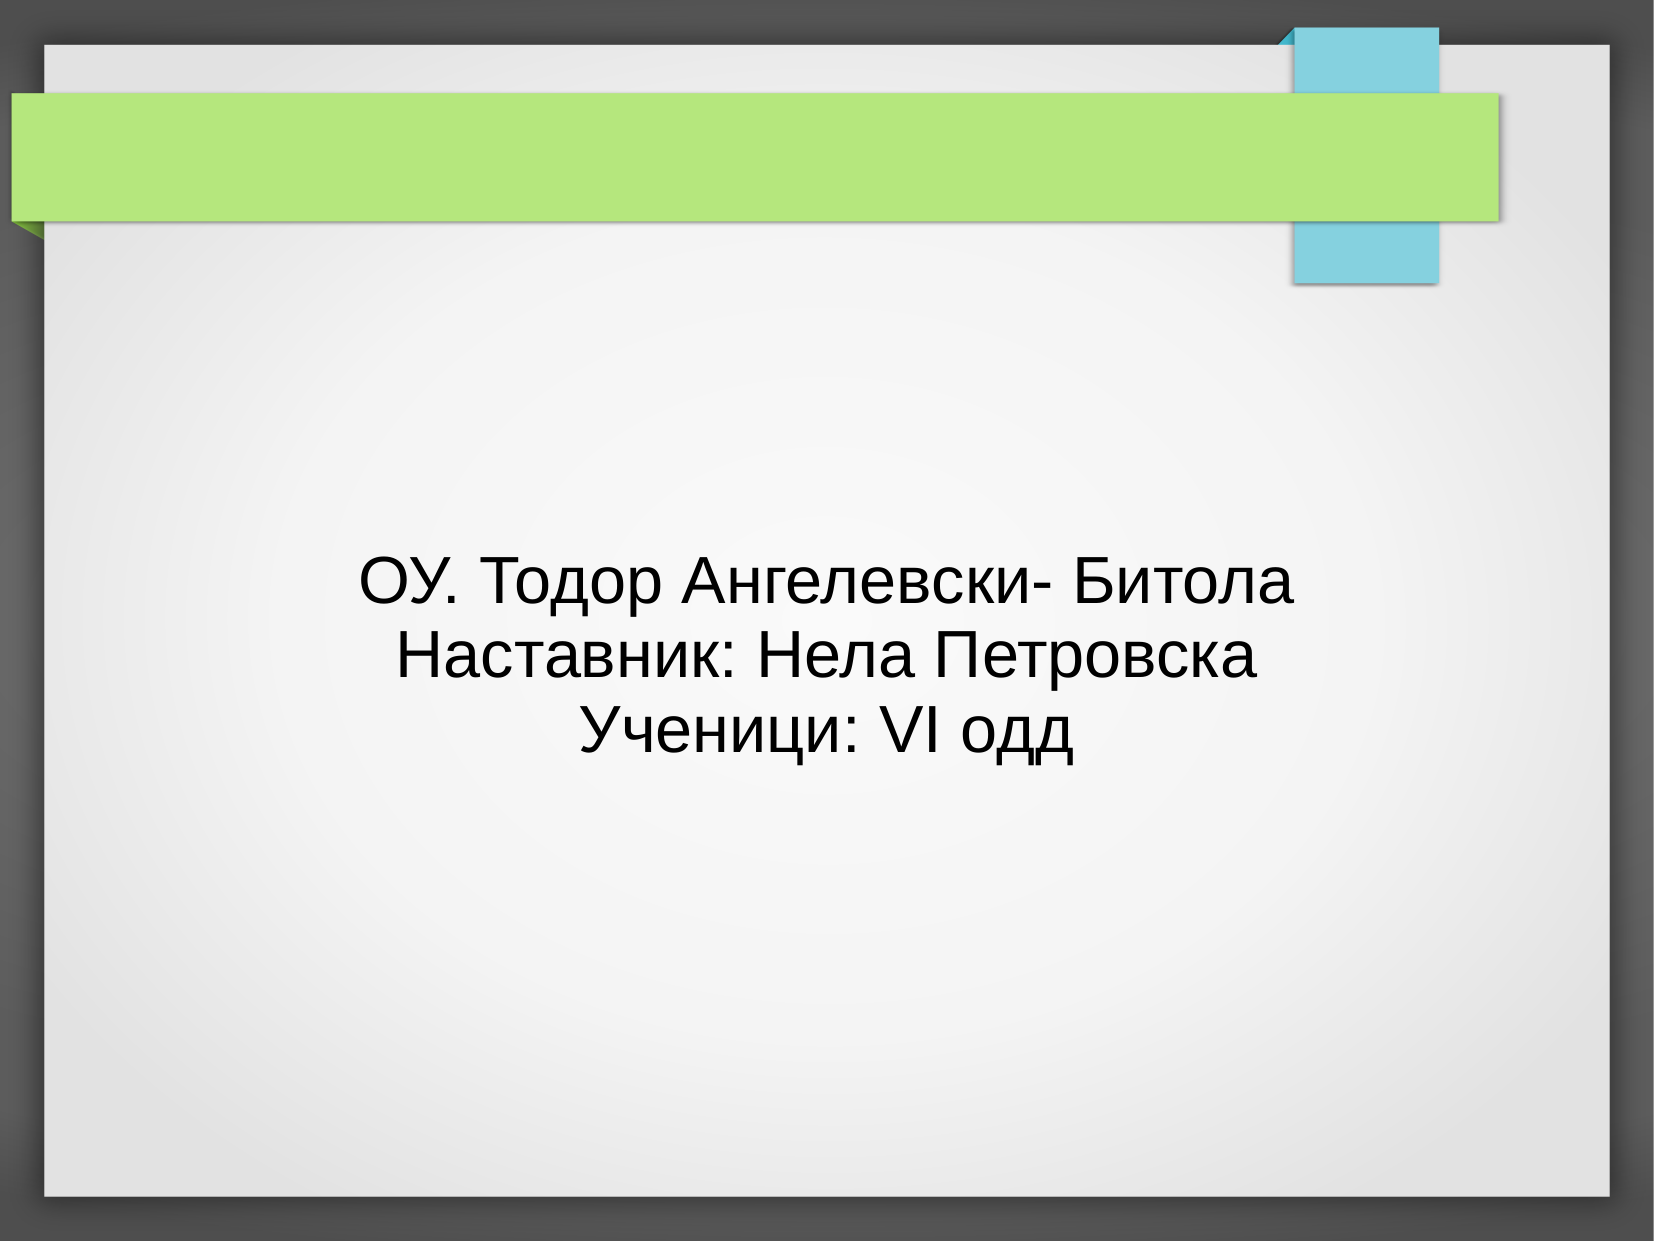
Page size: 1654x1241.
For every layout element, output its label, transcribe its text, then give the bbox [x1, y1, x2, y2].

subtitle ОУ. Тодор Ангелевски- Битола Наставник: Нела Петровска Ученици: VI одд [82, 295, 1571, 1015]
picture [0, 0, 1654, 1241]
